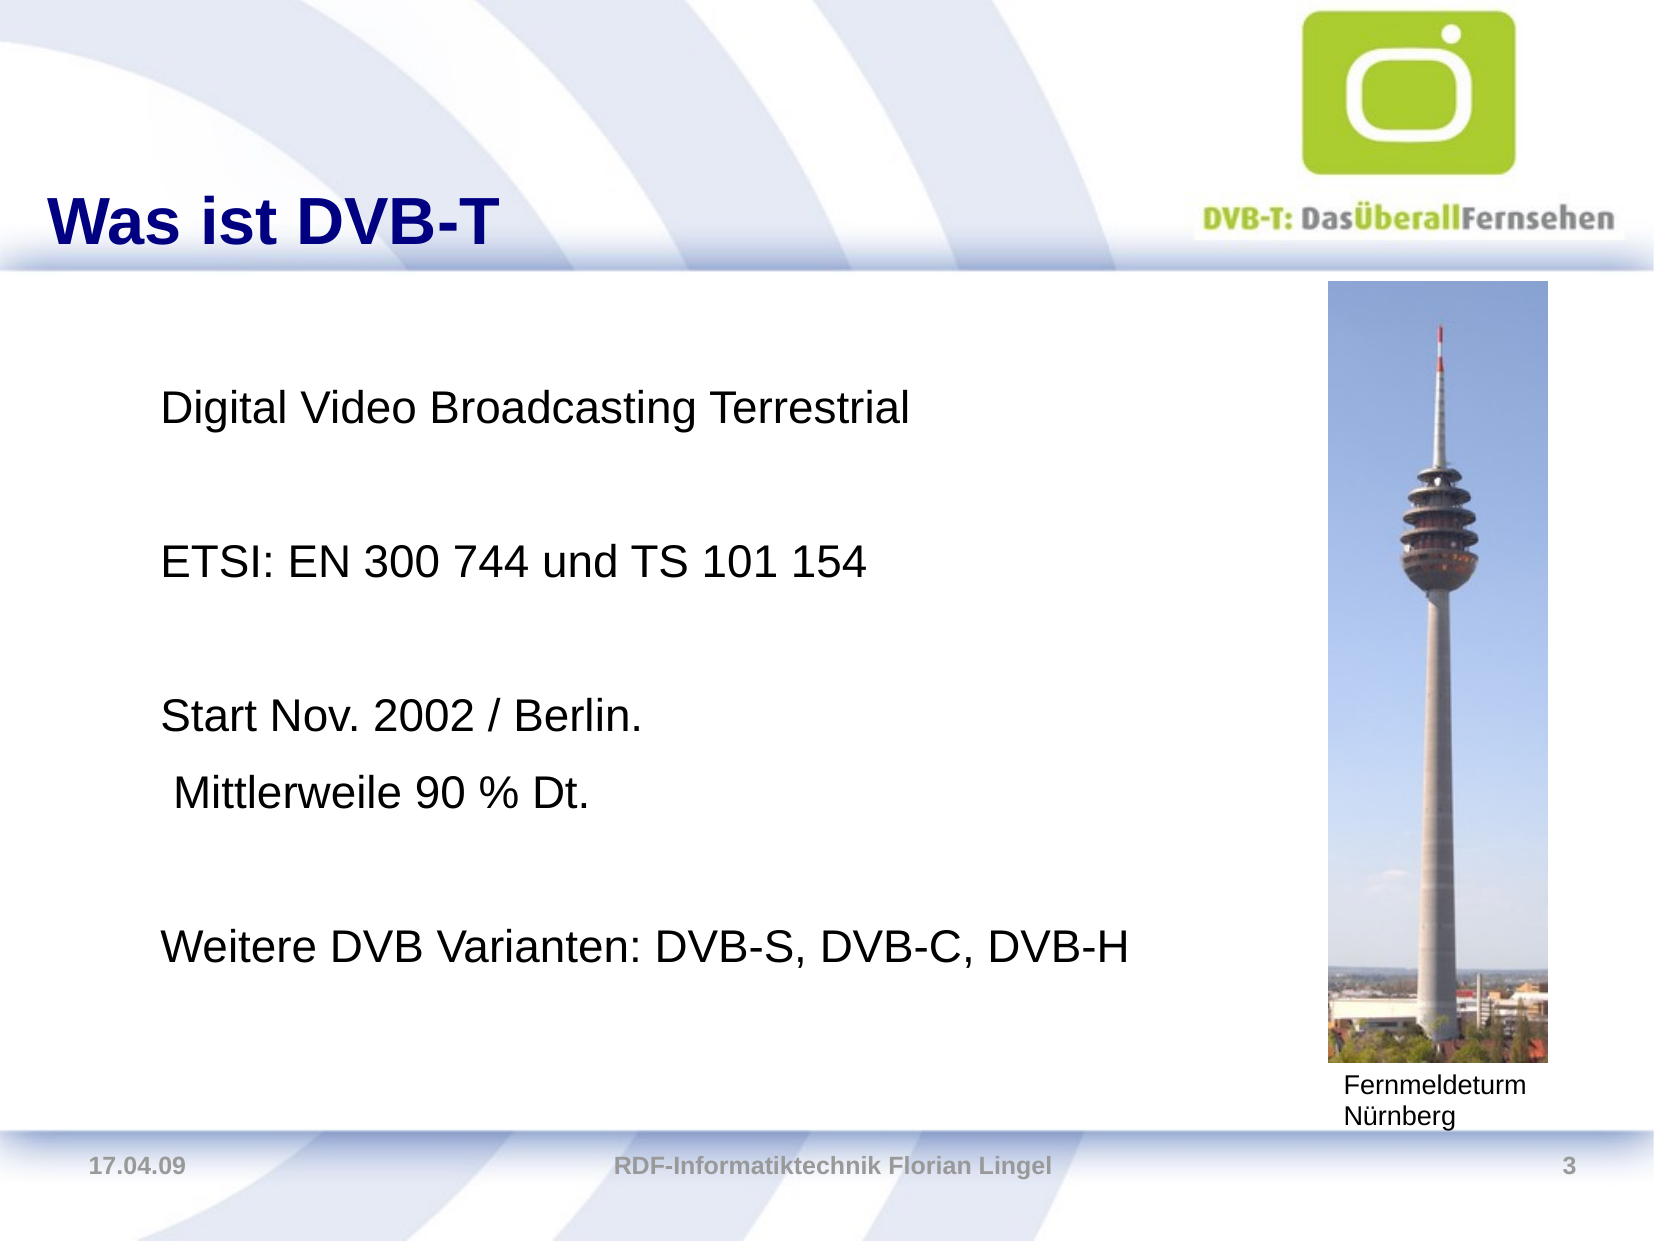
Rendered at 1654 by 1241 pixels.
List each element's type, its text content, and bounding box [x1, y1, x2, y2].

title Was ist DVB-T [47, 177, 1063, 266]
picture [0, 0, 1654, 1241]
subtitle Digital Video Broadcasting Terrestrial ETSI: EN 300 744 und TS 101 154 Start Nov. 2002 / Berlin. Mittlerweile 90 % Dt. Weitere DVB Varianten: DVB-S, DVB-C, DVB-H [147, 324, 1241, 1004]
text_box Fernmeldeturm Nürnberg [1328, 1062, 1565, 1138]
